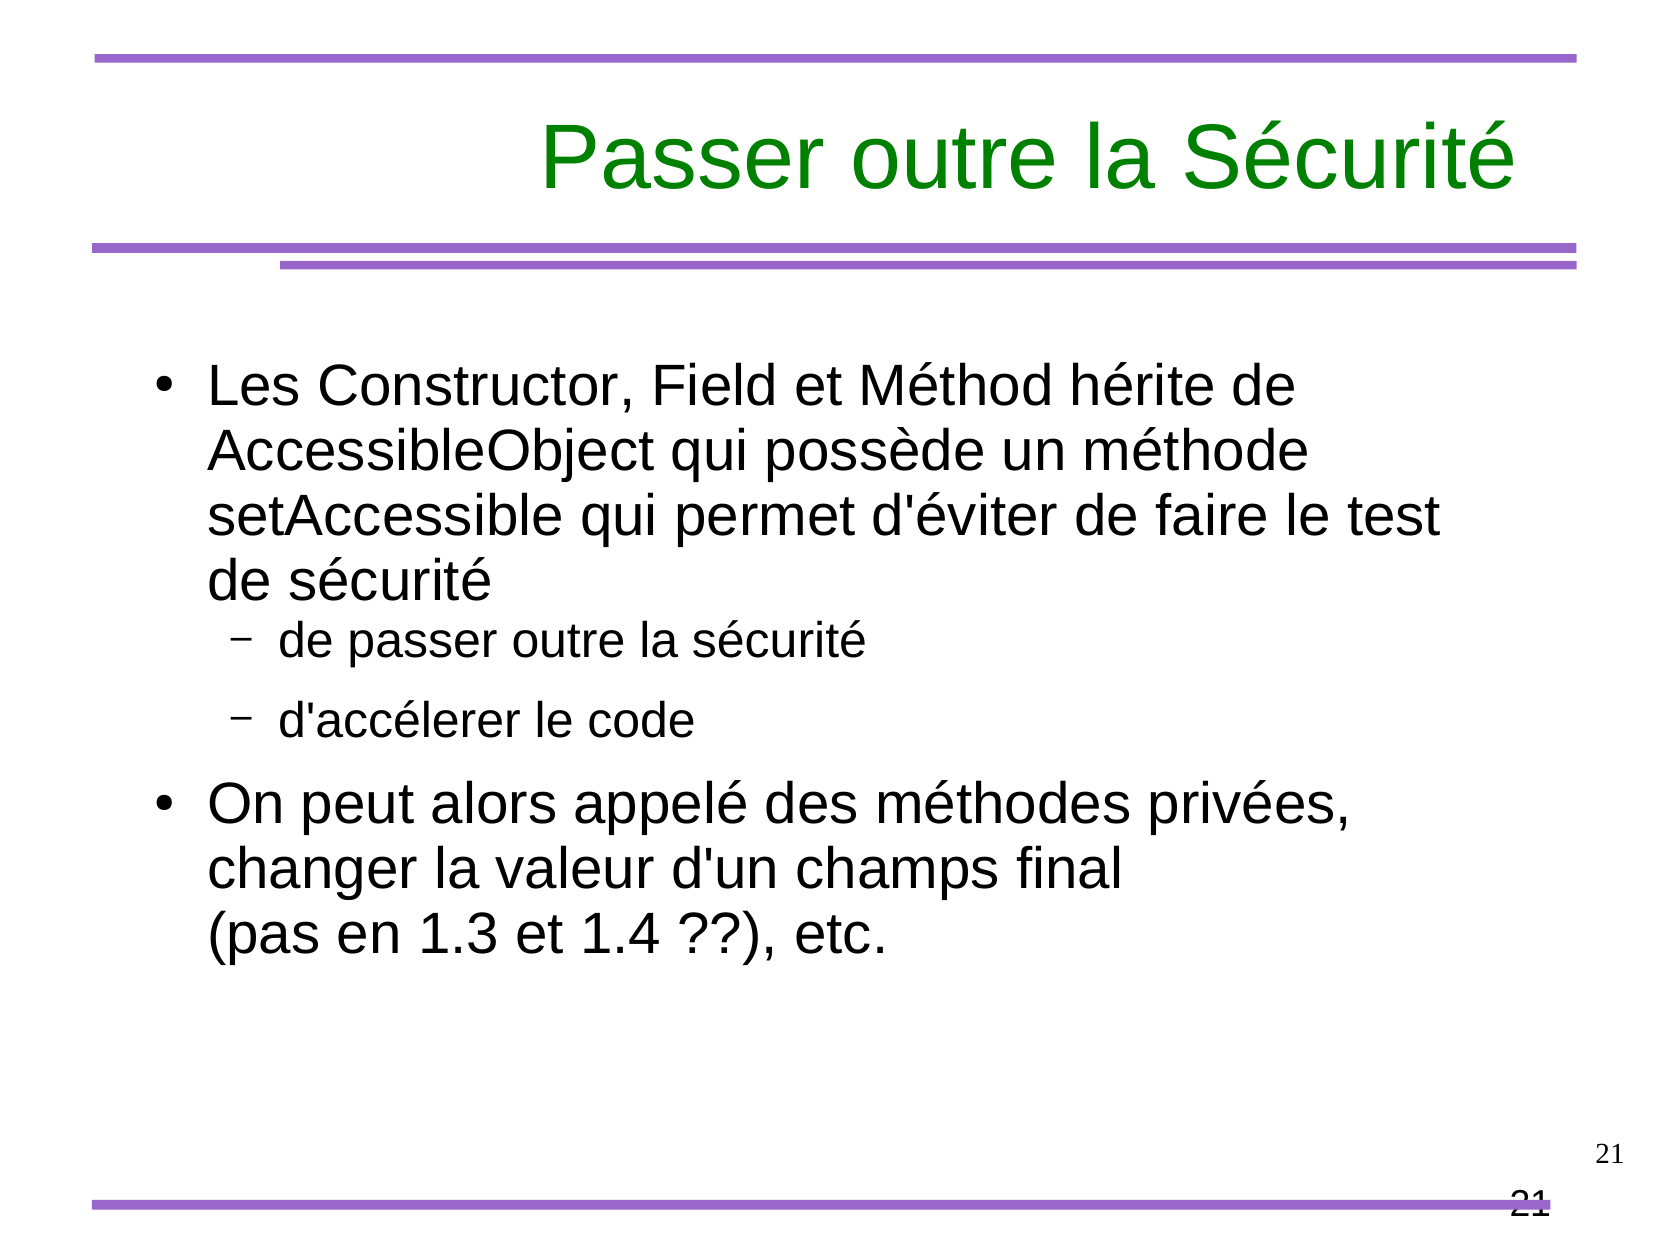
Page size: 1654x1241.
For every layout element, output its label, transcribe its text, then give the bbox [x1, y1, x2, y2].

title Passer outre la Sécurité [121, 42, 1534, 265]
list Les Constructor, Field et Méthod hérite de AccessibleObject qui possède un méthode setAccessible qui permet d'éviter de faire le test de sécurité de passer outre la sécurité d'accélerer le code On peut alors appelé des méthodes privées, changer la valeur d'un champs final (pas en 1.3 et 1.4 ??), etc. [121, 344, 1534, 1142]
text_box <numéro> [1295, 1129, 1640, 1213]
